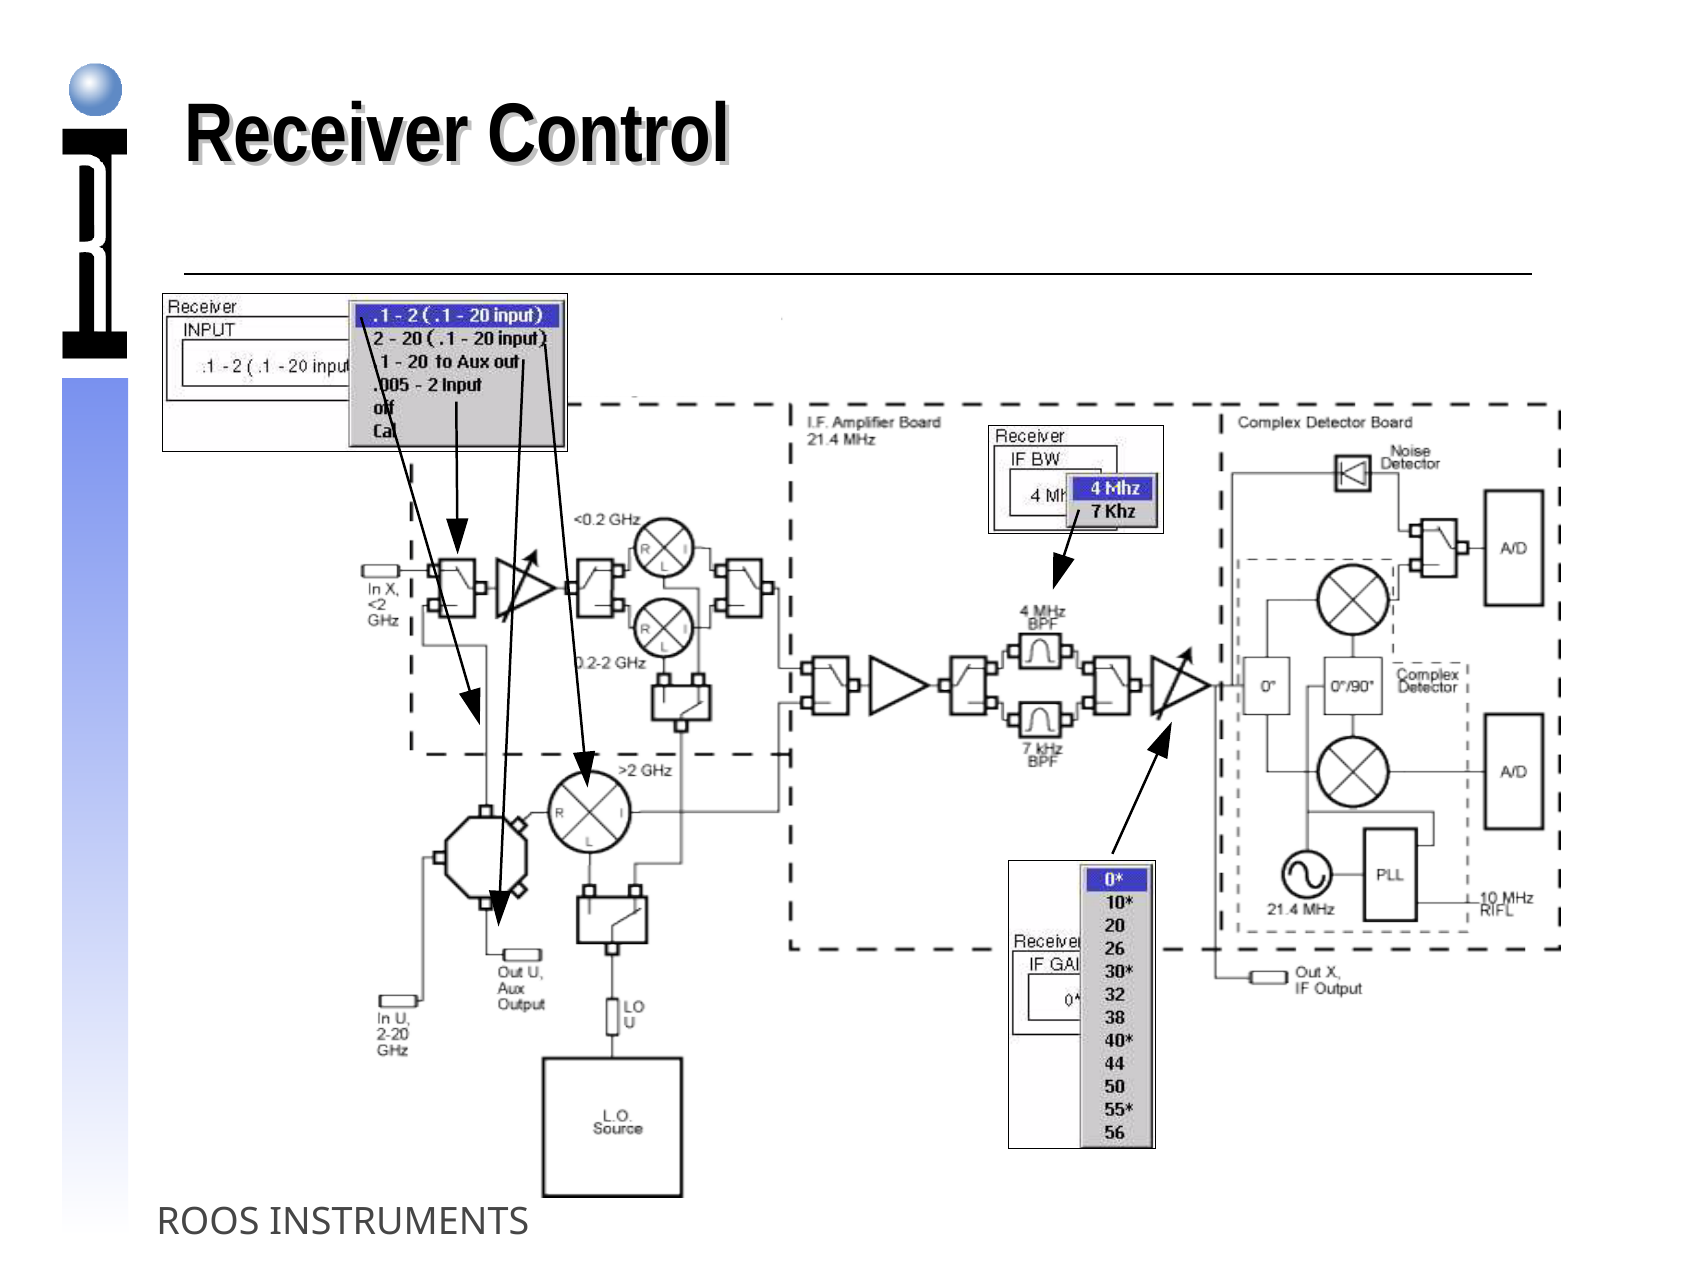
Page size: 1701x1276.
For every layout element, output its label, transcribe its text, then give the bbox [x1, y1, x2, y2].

text_box Receiver Control [184, 92, 1539, 268]
text_box [332, 288, 782, 397]
picture [162, 291, 1561, 1198]
text_box [764, 1024, 1213, 1182]
